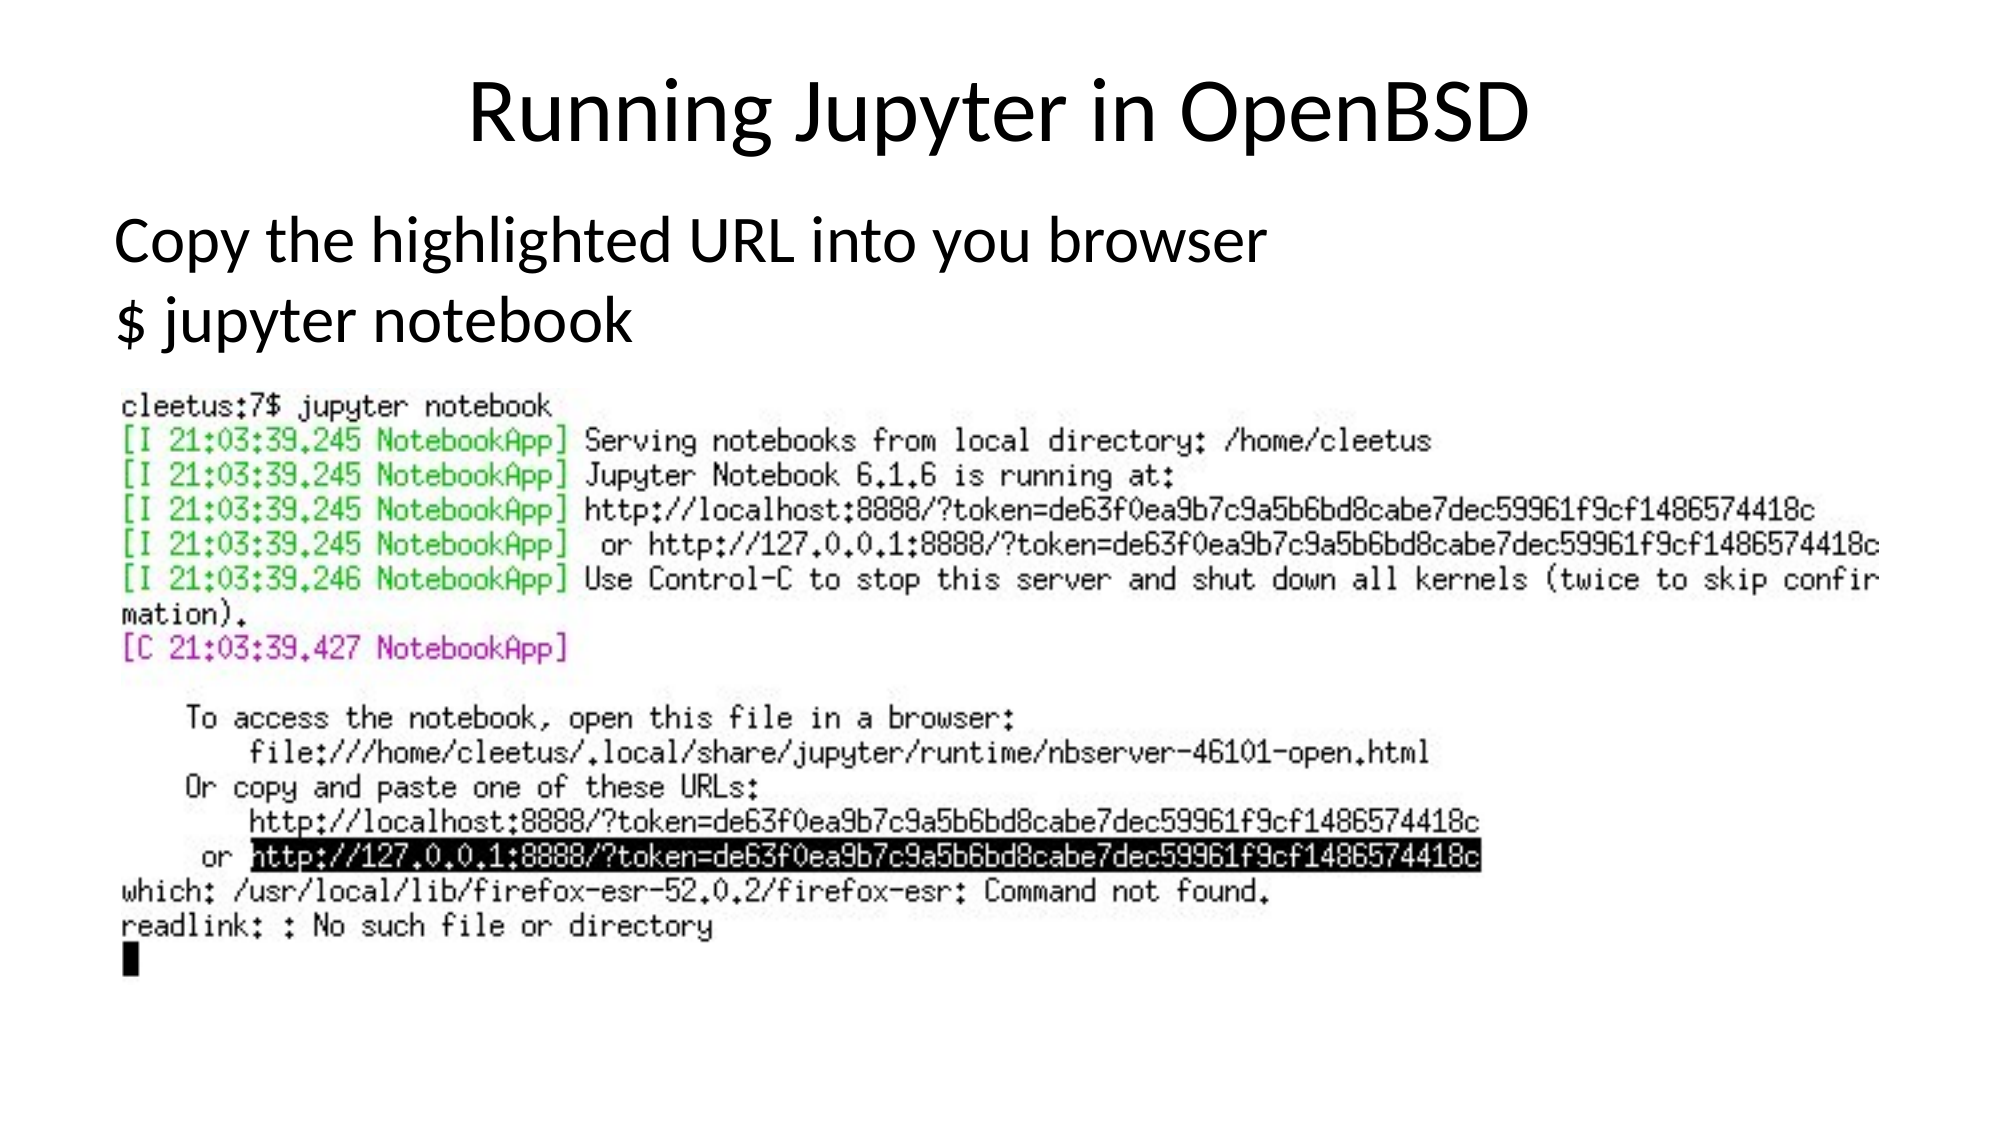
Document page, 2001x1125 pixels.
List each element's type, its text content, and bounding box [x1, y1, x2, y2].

title Running Jupyter in OpenBSD [99, 45, 1900, 165]
picture [121, 388, 1879, 985]
list Copy the highlighted URL into you browser $ jupyter notebook [99, 188, 1900, 1005]
